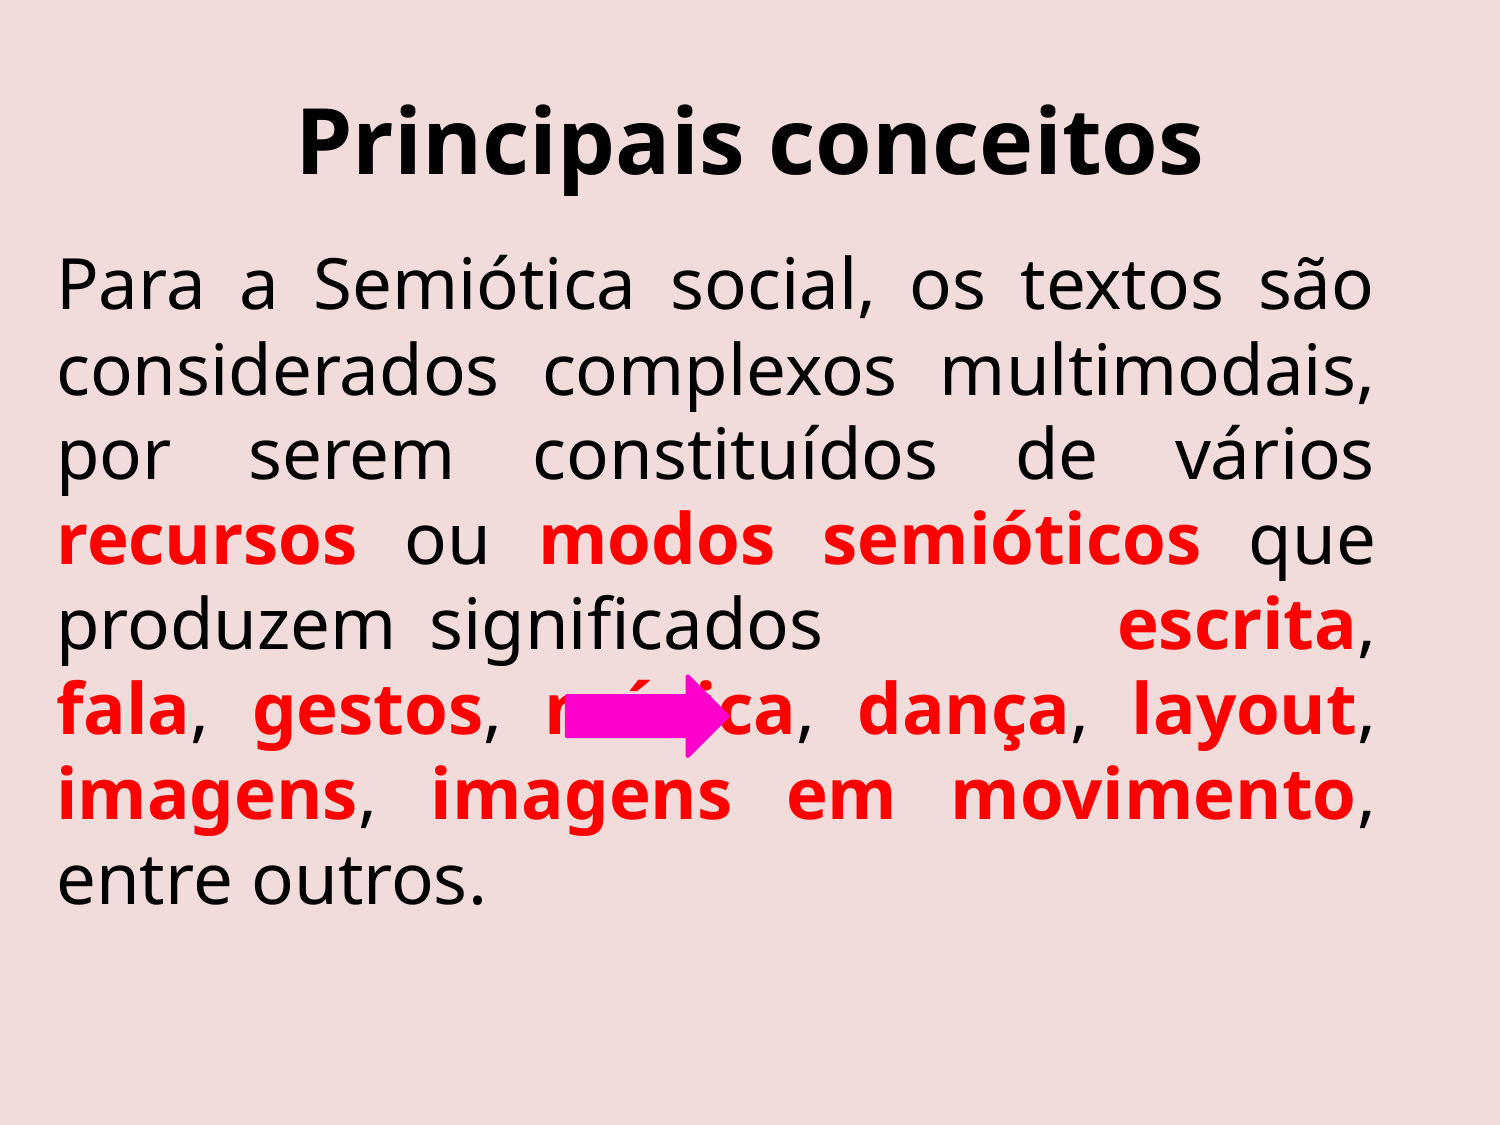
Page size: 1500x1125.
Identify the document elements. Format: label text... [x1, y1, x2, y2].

list Para a Semiótica social, os textos são considerados complexos multimodais, por serem constituídos de vários recursos ou modos semióticos que produzem significados escrita, fala, gestos, música, dança, layout, imagens, imagens em movimento, entre outros. [41, 231, 1392, 1071]
title Principais conceitos [75, 44, 1425, 232]
text_box [566, 676, 728, 756]
